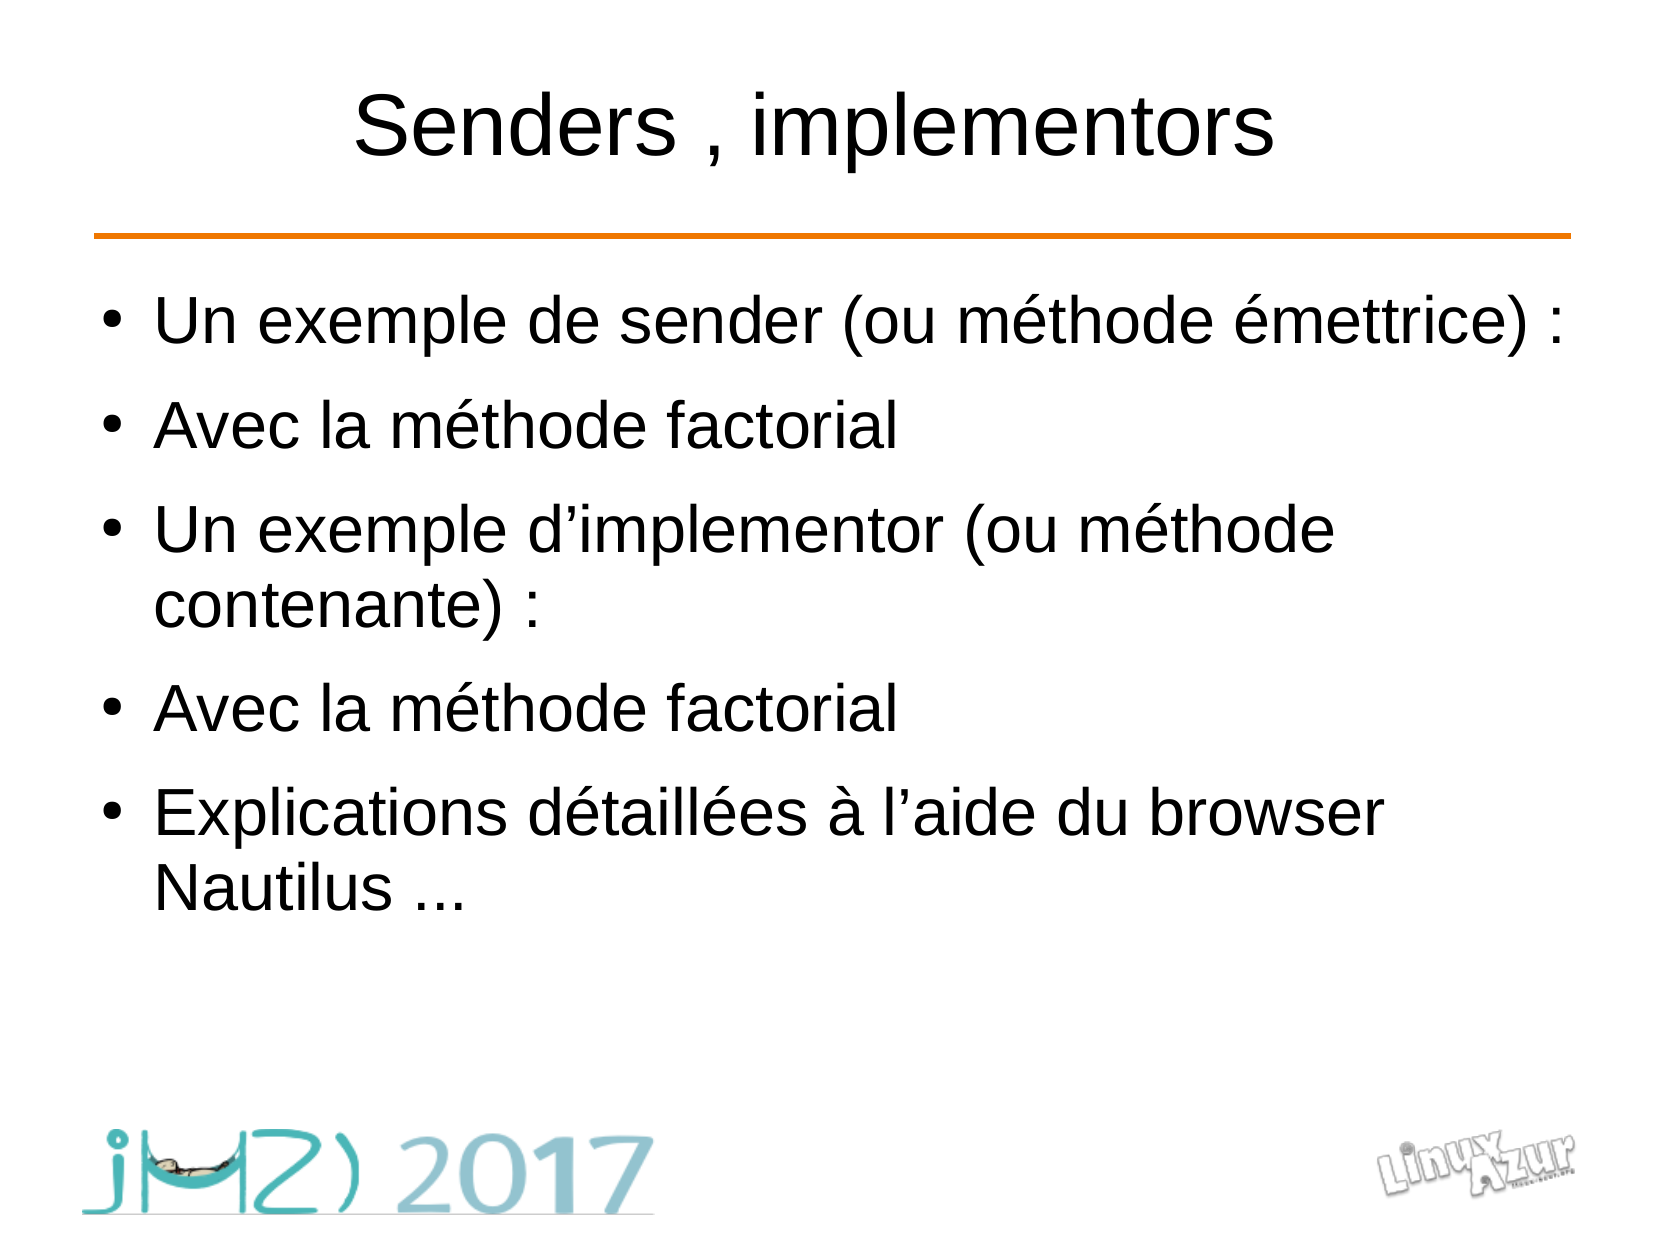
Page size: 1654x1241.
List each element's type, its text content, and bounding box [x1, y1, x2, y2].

title Senders , implementors [82, 49, 1571, 201]
picture [1346, 1115, 1600, 1211]
picture [82, 1129, 655, 1216]
list Un exemple de sender (ou méthode émettrice) : Avec la méthode factorial Un exemple d’implementor (ou méthode contenante) : Avec la méthode factorial Explications détaillées à l’aide du browser Nautilus ... [82, 283, 1571, 1063]
